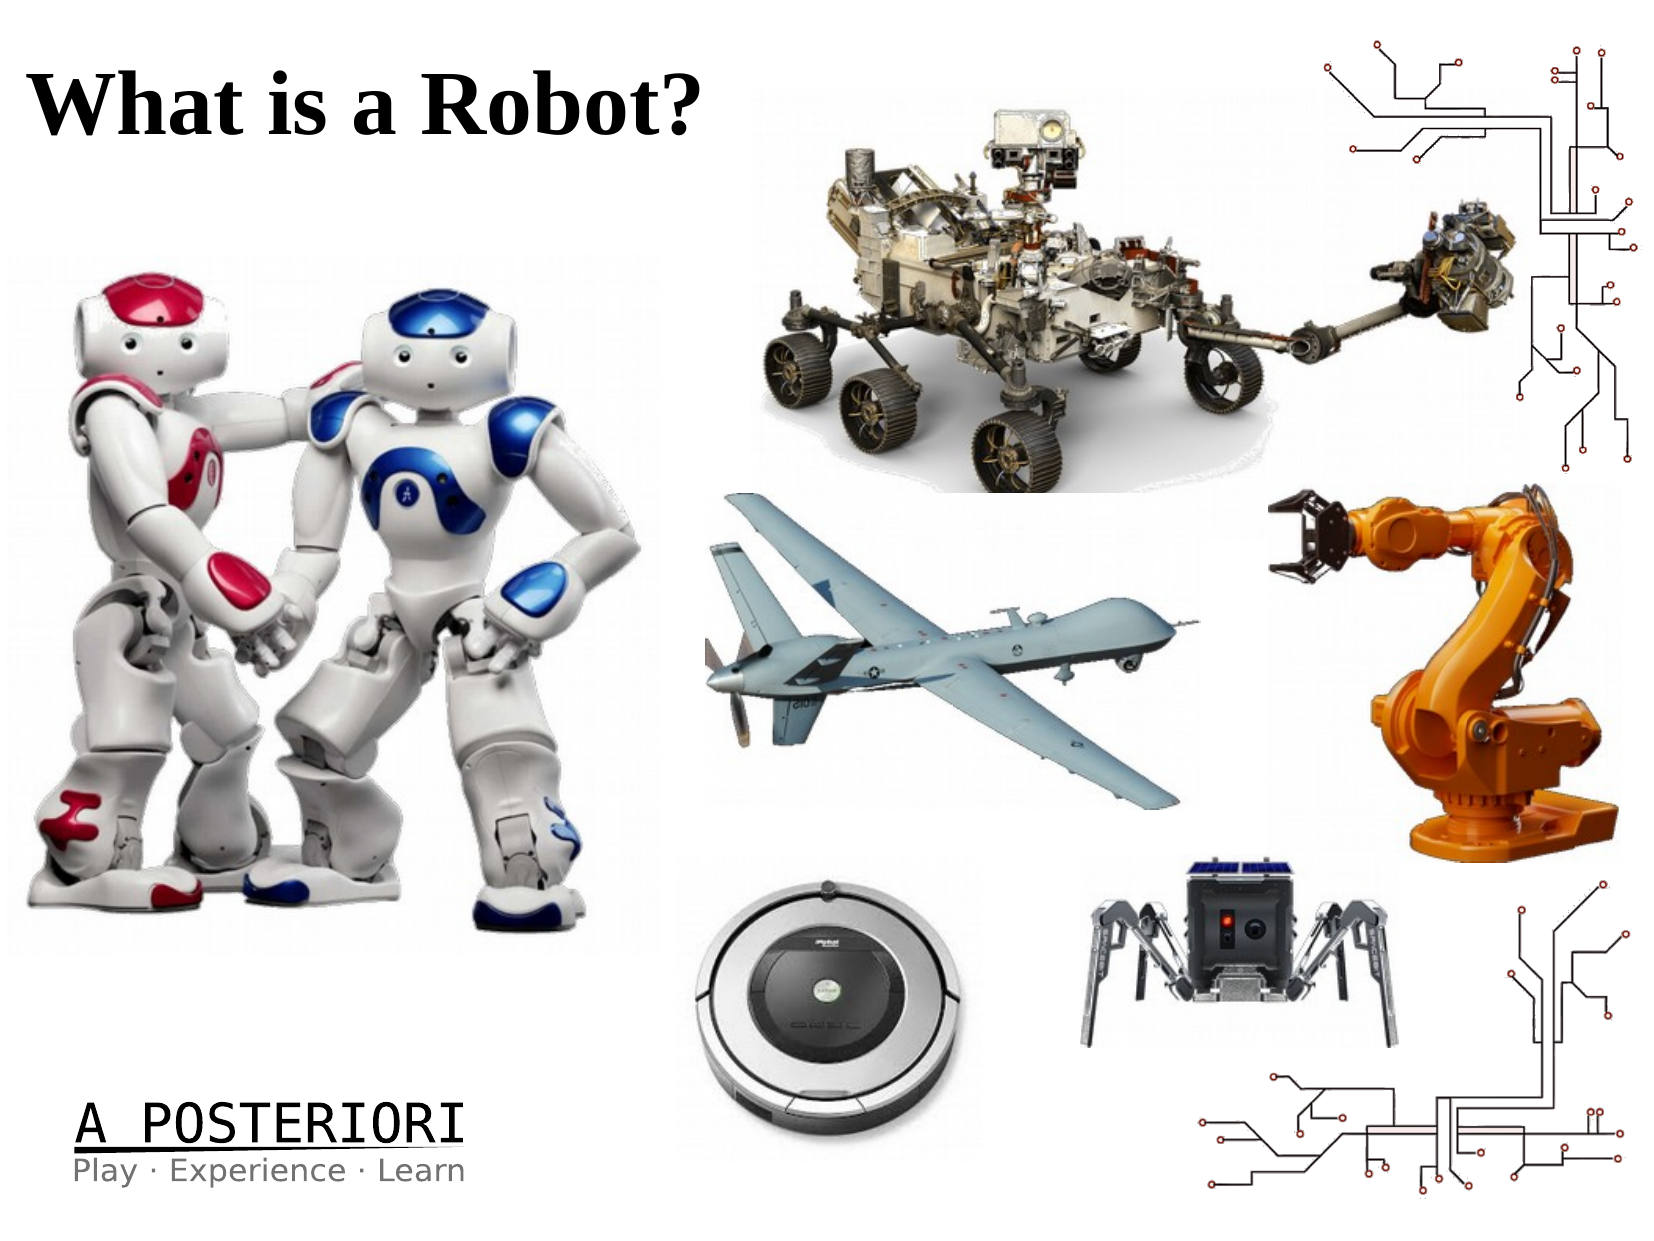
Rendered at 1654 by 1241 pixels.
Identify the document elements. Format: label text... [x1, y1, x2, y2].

picture [675, 854, 982, 1162]
picture [705, 35, 1643, 1201]
picture [73, 1101, 466, 1189]
title What is a Robot? [11, 1, 721, 205]
picture [6, 254, 661, 955]
